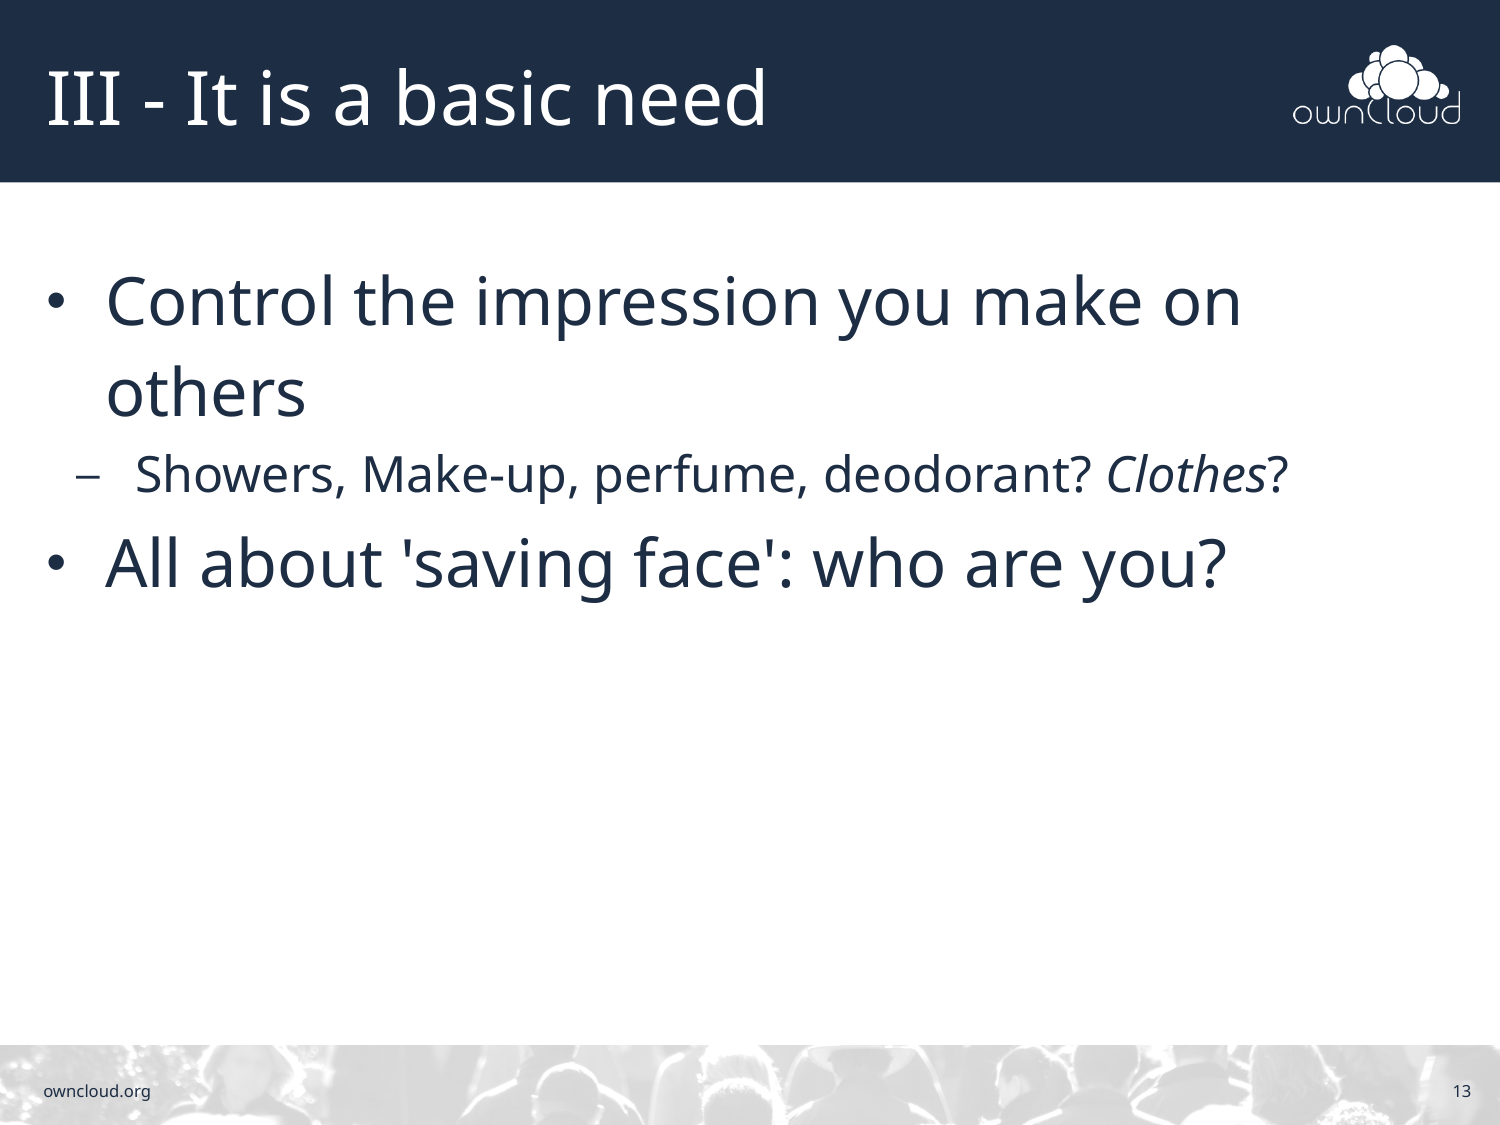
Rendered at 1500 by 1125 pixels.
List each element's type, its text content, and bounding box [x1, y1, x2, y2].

list Control the impression you make on others Showers, Make-up, perfume, deodorant? Clothes? All about 'saving face': who are you? [46, 254, 1465, 1026]
picture [0, 1045, 1500, 1125]
title III - It is a basic need [46, 5, 1258, 187]
picture [1293, 45, 1460, 124]
